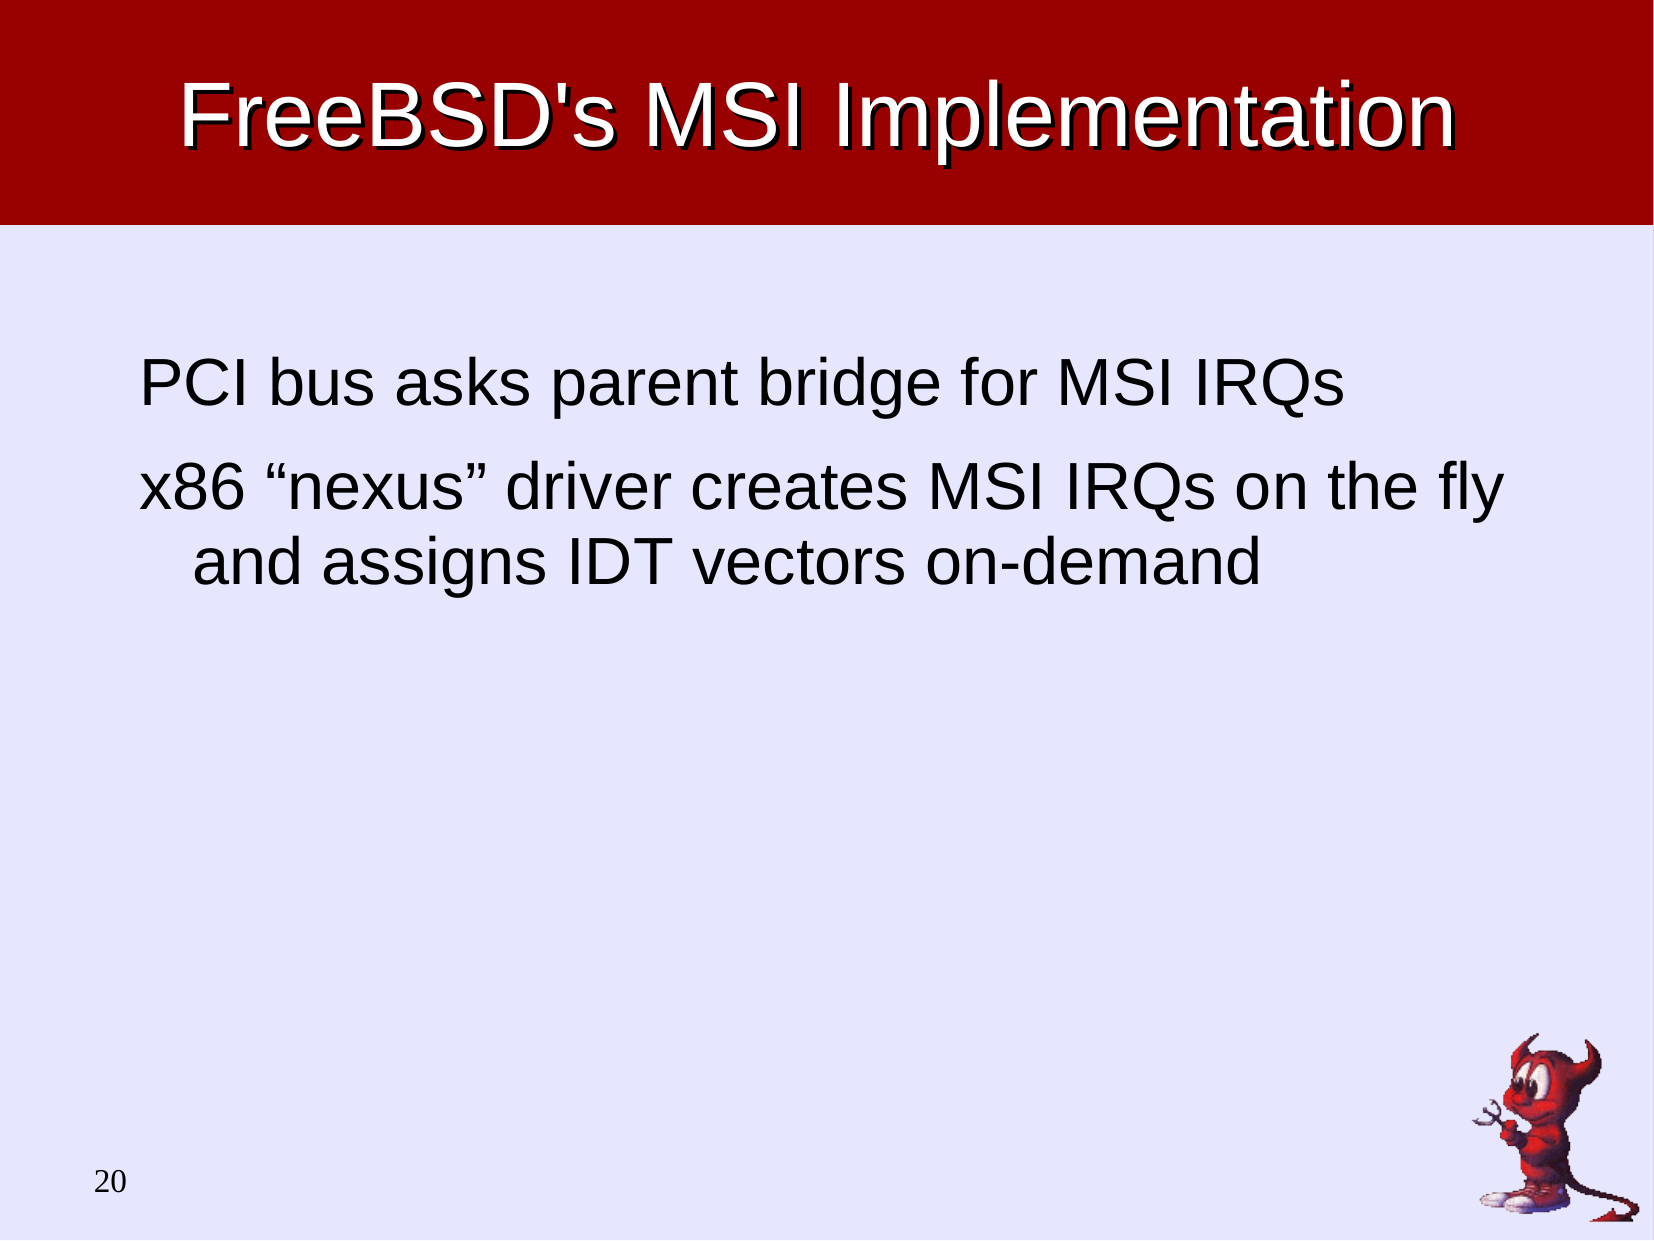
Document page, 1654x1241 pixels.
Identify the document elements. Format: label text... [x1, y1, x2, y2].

list PCI bus asks parent bridge for MSI IRQs x86 “nexus” driver creates MSI IRQs on the fly and assigns IDT vectors on-demand [121, 344, 1534, 1127]
picture [1464, 1030, 1643, 1227]
title FreeBSD's MSI Implementation [112, 11, 1525, 219]
